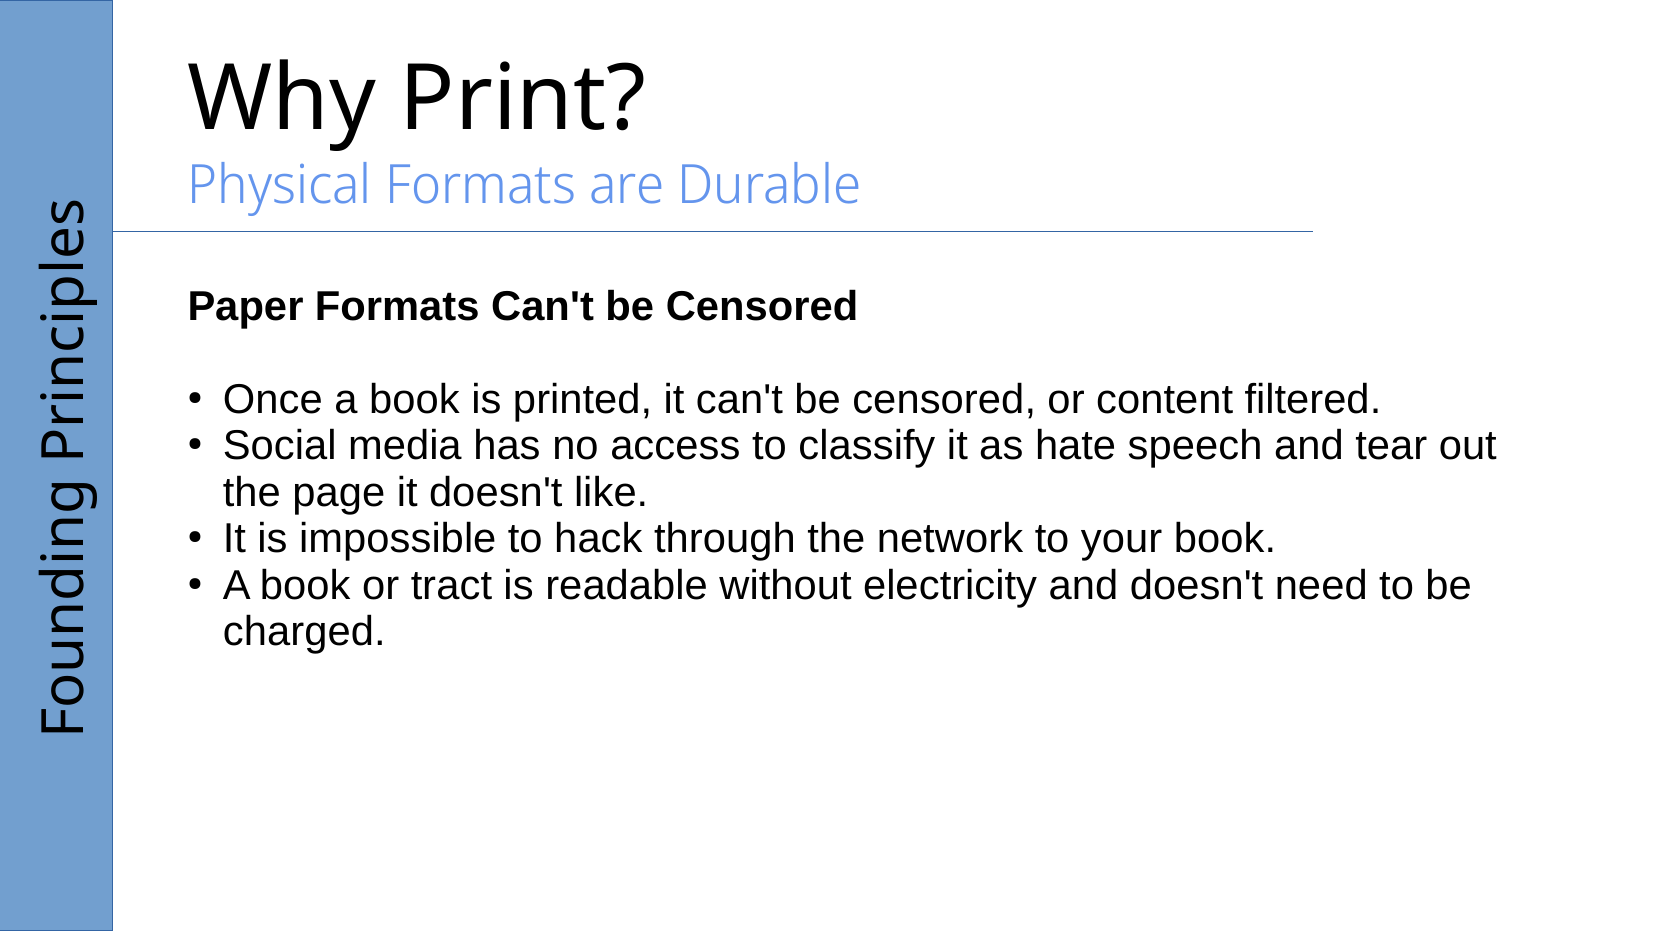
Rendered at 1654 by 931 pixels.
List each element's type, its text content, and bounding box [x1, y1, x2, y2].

title Why Print? [187, 33, 1571, 125]
subtitle Paper Formats Can't be Censored Once a book is printed, it can't be censored, or content filtered. Social media has no access to classify it as hate speech and tear out the page it doesn't like. It is impossible to hack through the network to your book. A book or tract is readable without electricity and doesn't need to be charged. [187, 282, 1538, 887]
title Physical Formats are Durable [187, 125, 1571, 239]
text_box Founding Principles [13, 37, 105, 901]
text_box [0, 0, 113, 931]
